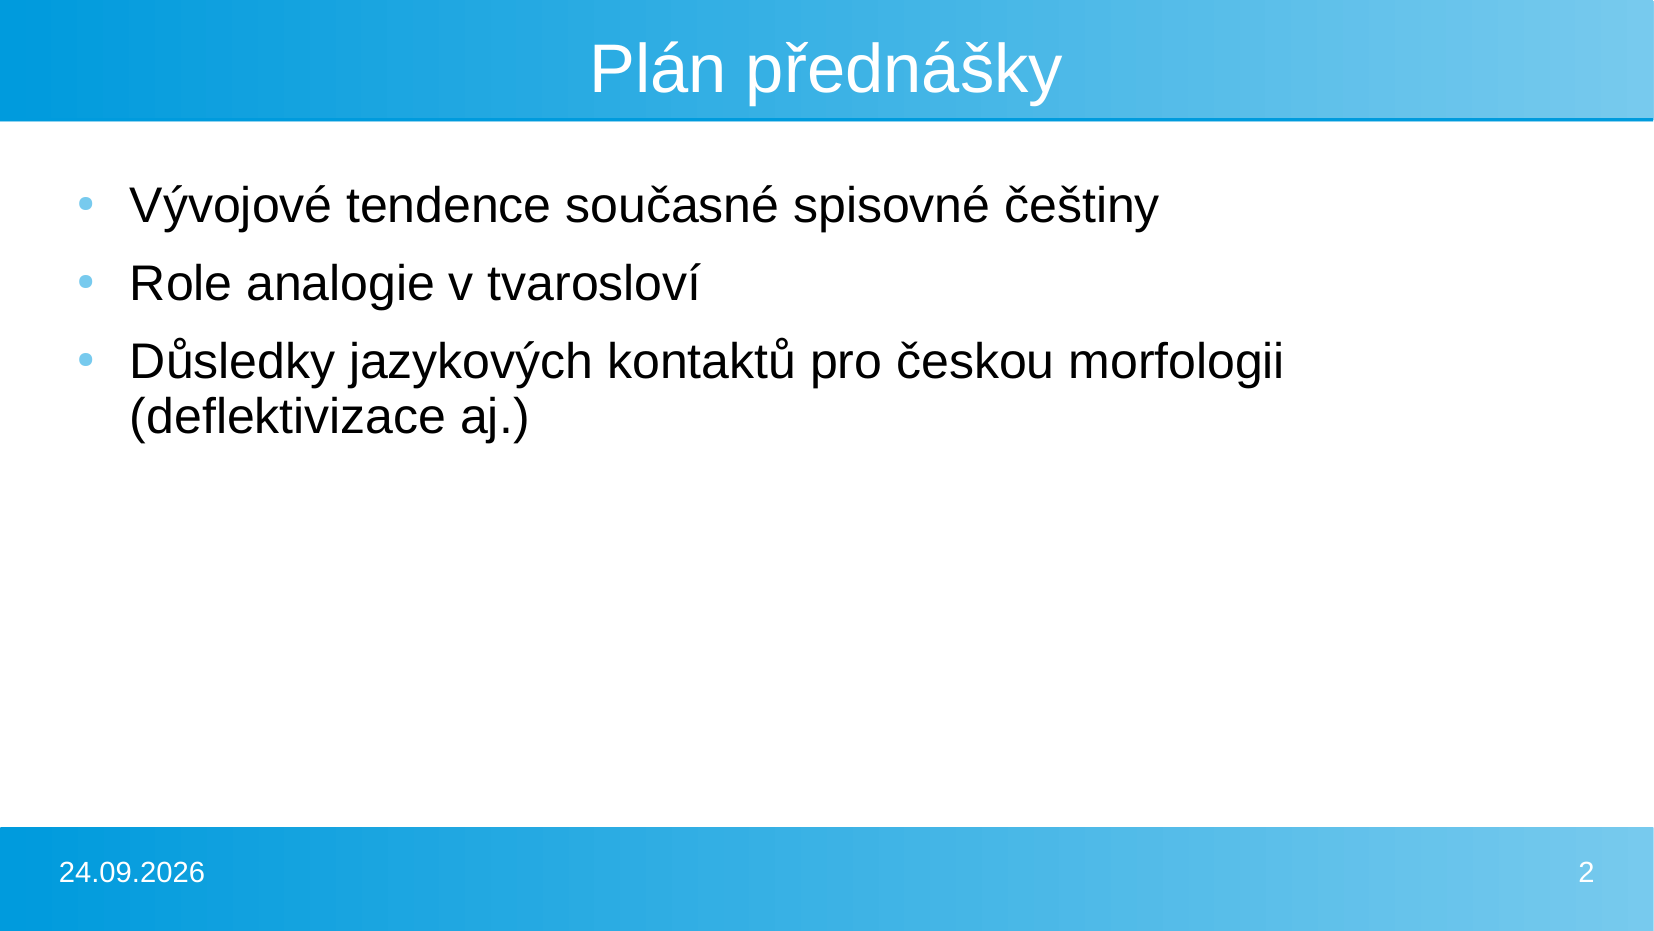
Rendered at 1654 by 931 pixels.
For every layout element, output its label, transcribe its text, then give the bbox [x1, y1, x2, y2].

list Vývojové tendence současné spisovné češtiny Role analogie v tvarosloví Důsledky jazykových kontaktů pro českou morfologii (deflektivizace aj.) [59, 177, 1595, 768]
title Plán přednášky [59, 29, 1595, 108]
